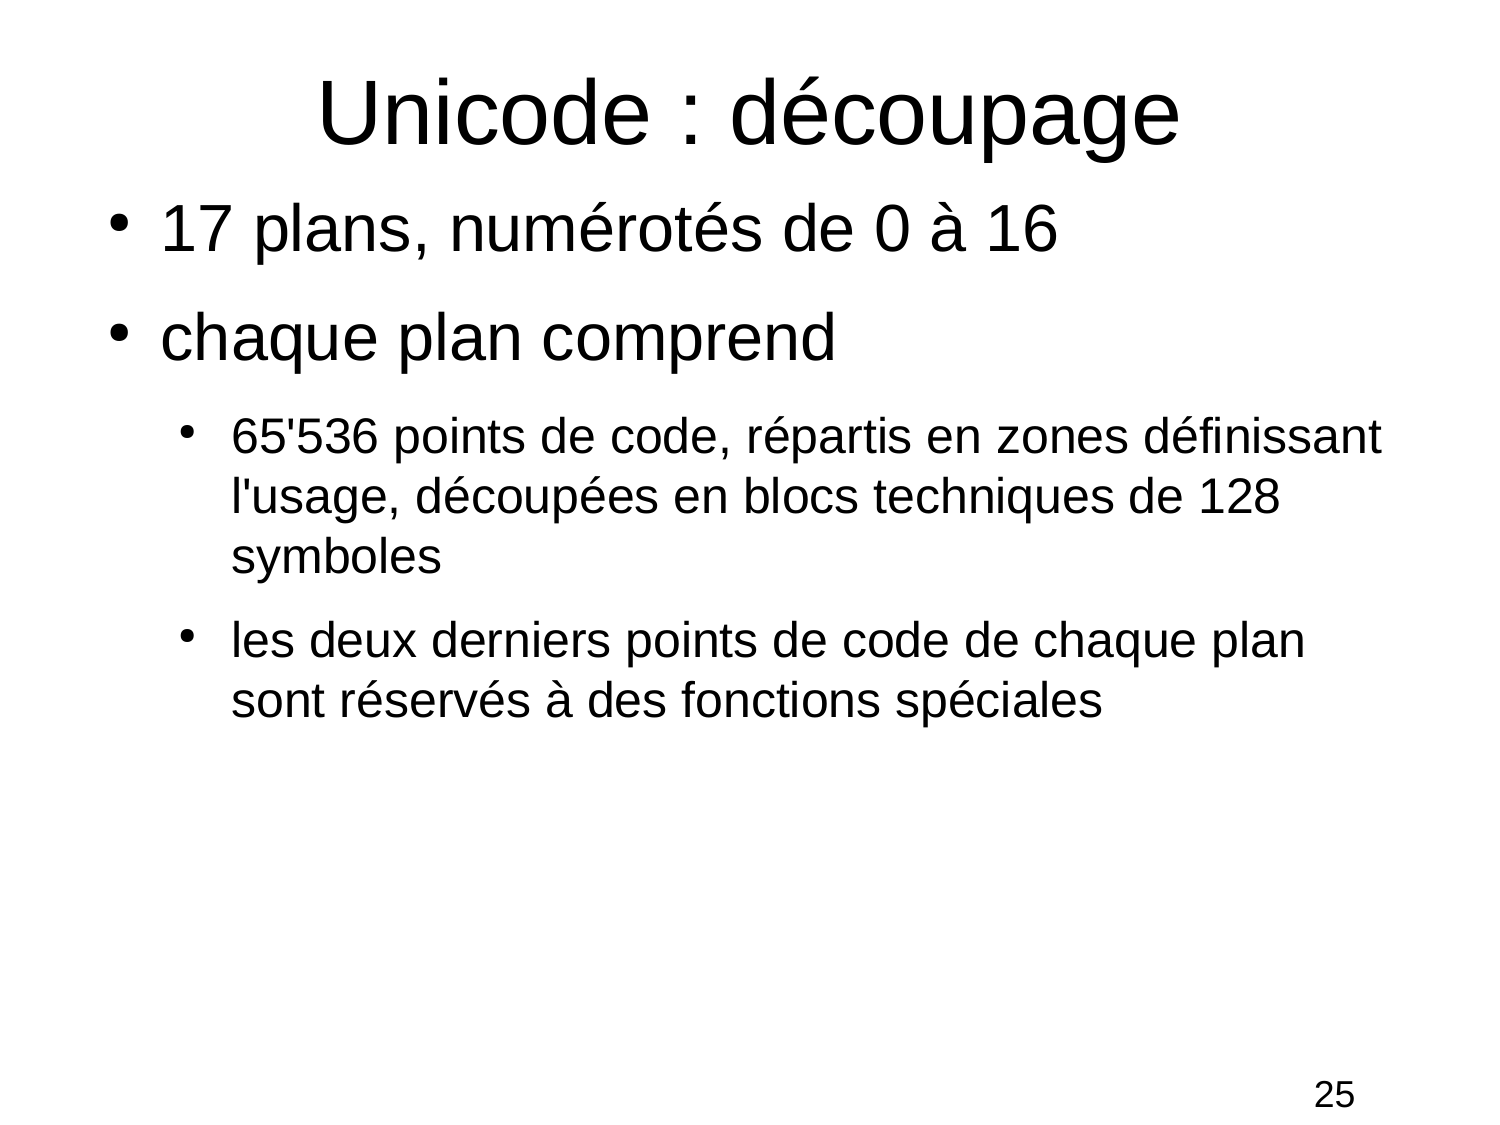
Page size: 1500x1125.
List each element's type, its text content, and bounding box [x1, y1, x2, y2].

list 17 plans, numérotés de 0 à 16 chaque plan comprend 65'536 points de code, répartis en zones définissant l'usage, découpées en blocs techniques de 128 symboles les deux derniers points de code de chaque plan sont réservés à des fonctions spéciales [75, 177, 1425, 1125]
title Unicode : découpage [75, 45, 1425, 177]
